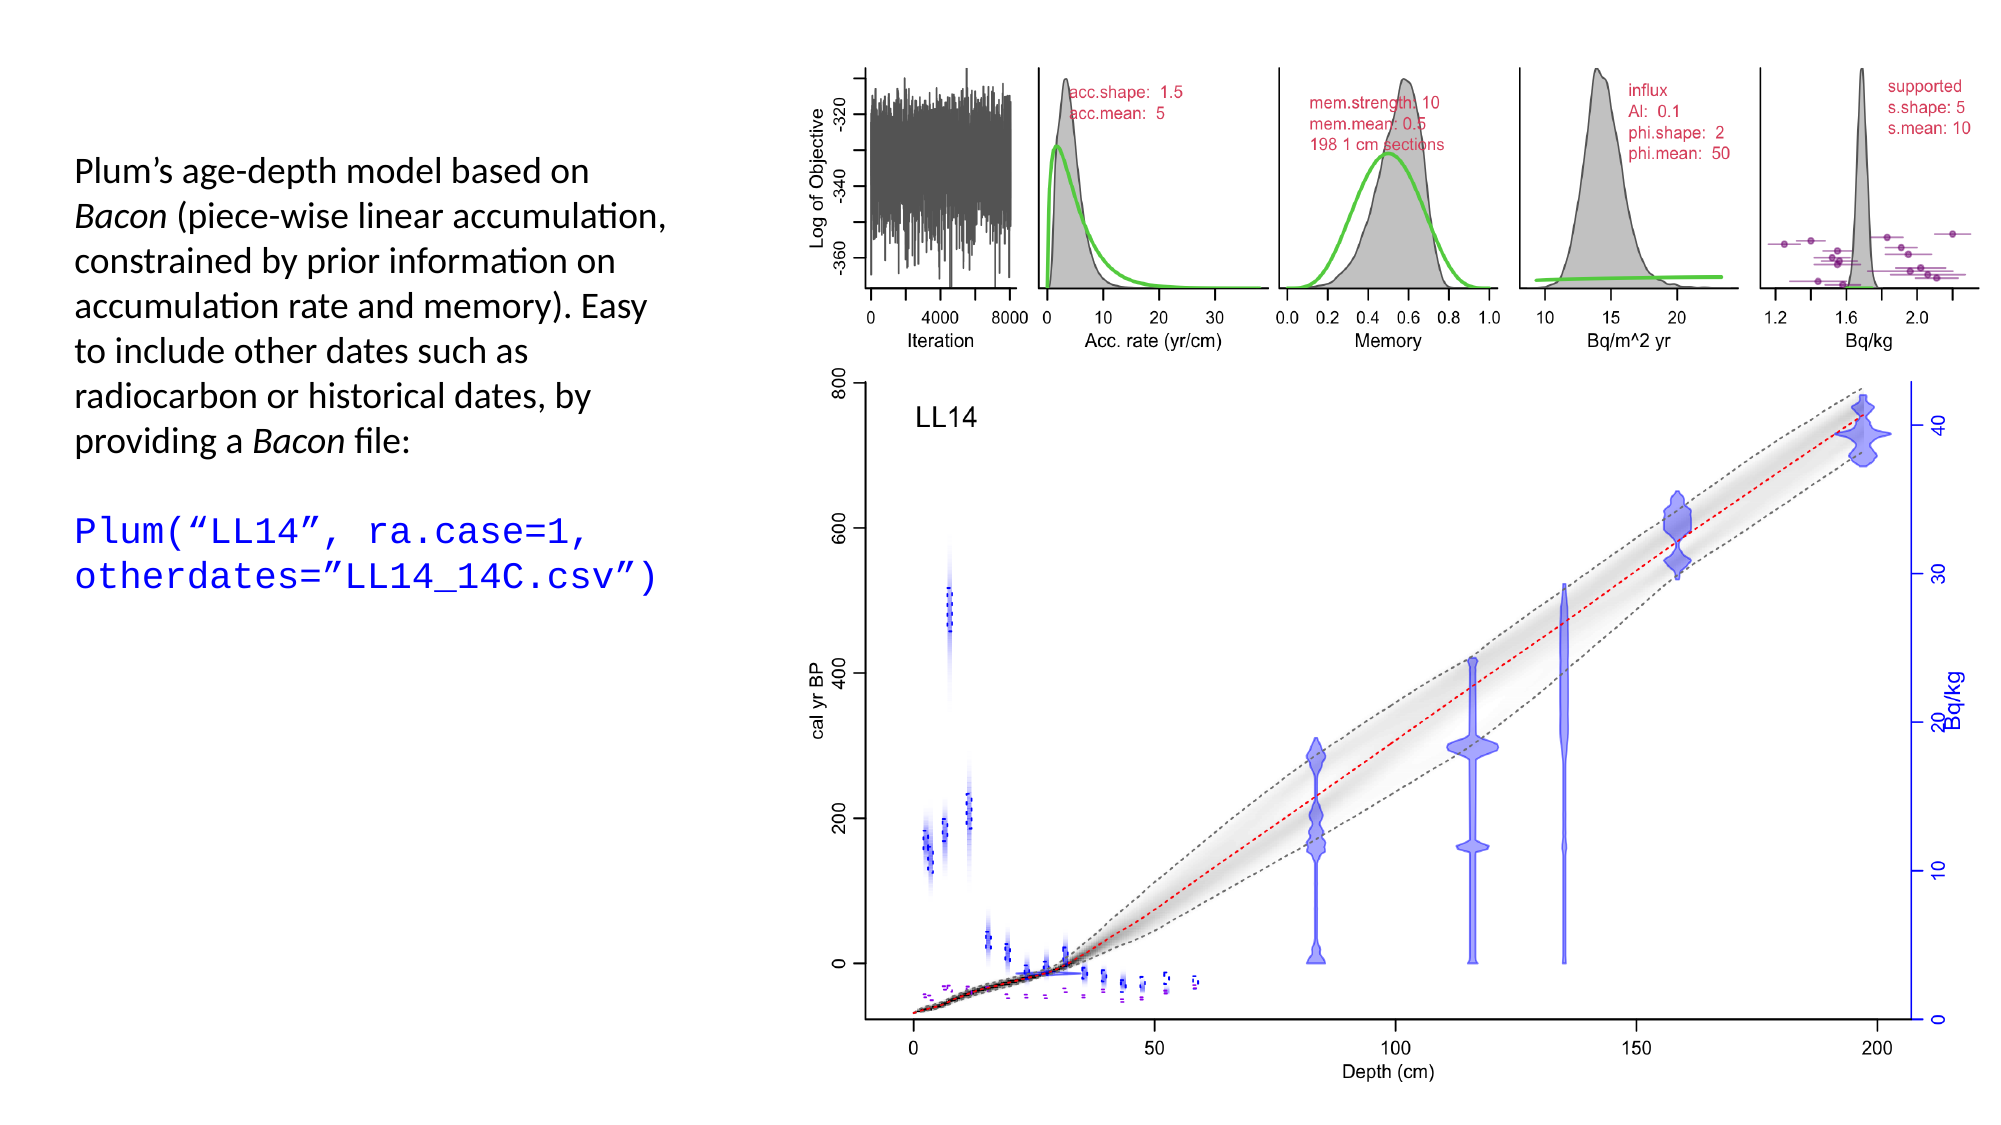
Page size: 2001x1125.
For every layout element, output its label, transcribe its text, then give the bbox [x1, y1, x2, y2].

text_box Plum’s age-depth model based on Bacon (piece-wise linear accumulation, constrained by prior information on accumulation rate and memory). Easy to include other dates such as radiocarbon or historical dates, by providing a Bacon file: Plum(“LL14”, ra.case=1, otherdates=”LL14_14C.csv”) [59, 138, 697, 649]
picture [798, 45, 2000, 1089]
